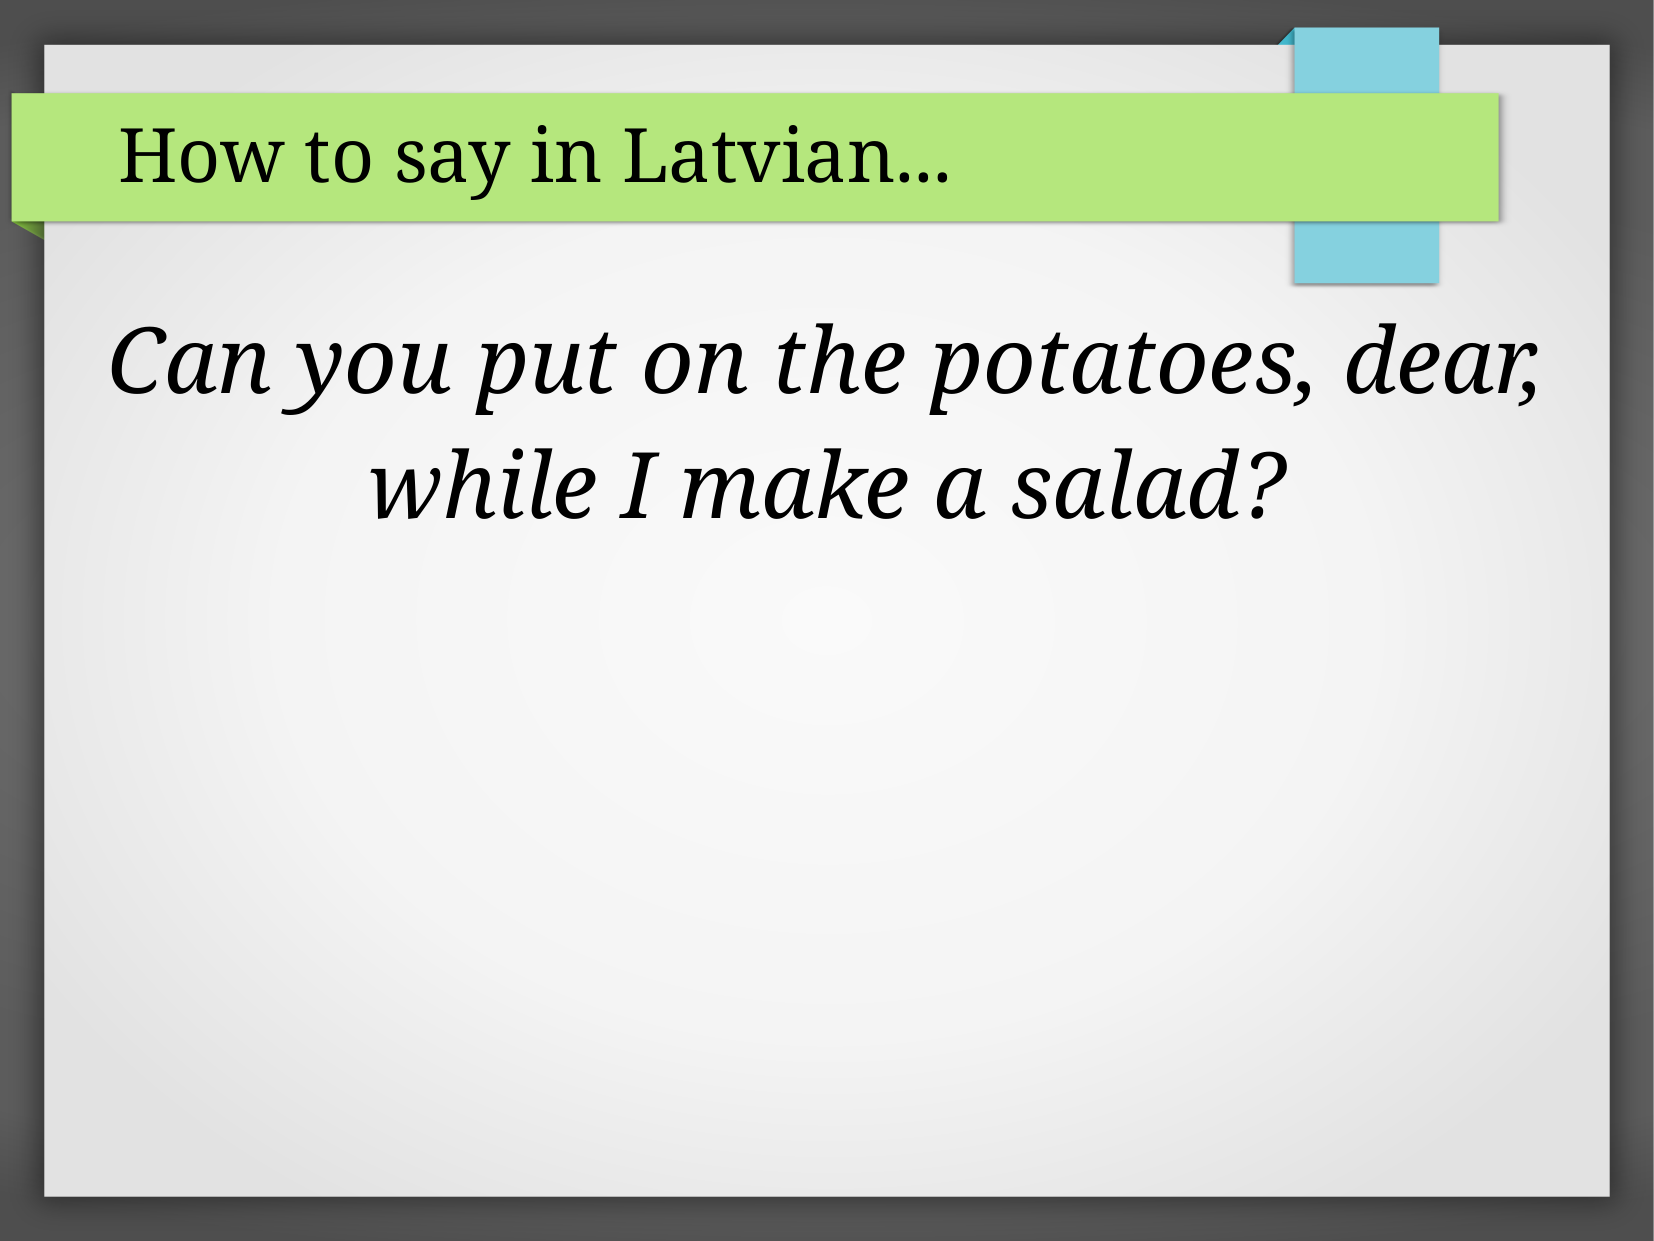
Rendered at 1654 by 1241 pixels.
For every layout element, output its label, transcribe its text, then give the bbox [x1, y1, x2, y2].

picture [0, 0, 1654, 1241]
title How to say in Latvian... [118, 94, 1501, 213]
list Can you put on the potatoes, dear, while I make a salad? [82, 295, 1571, 1015]
